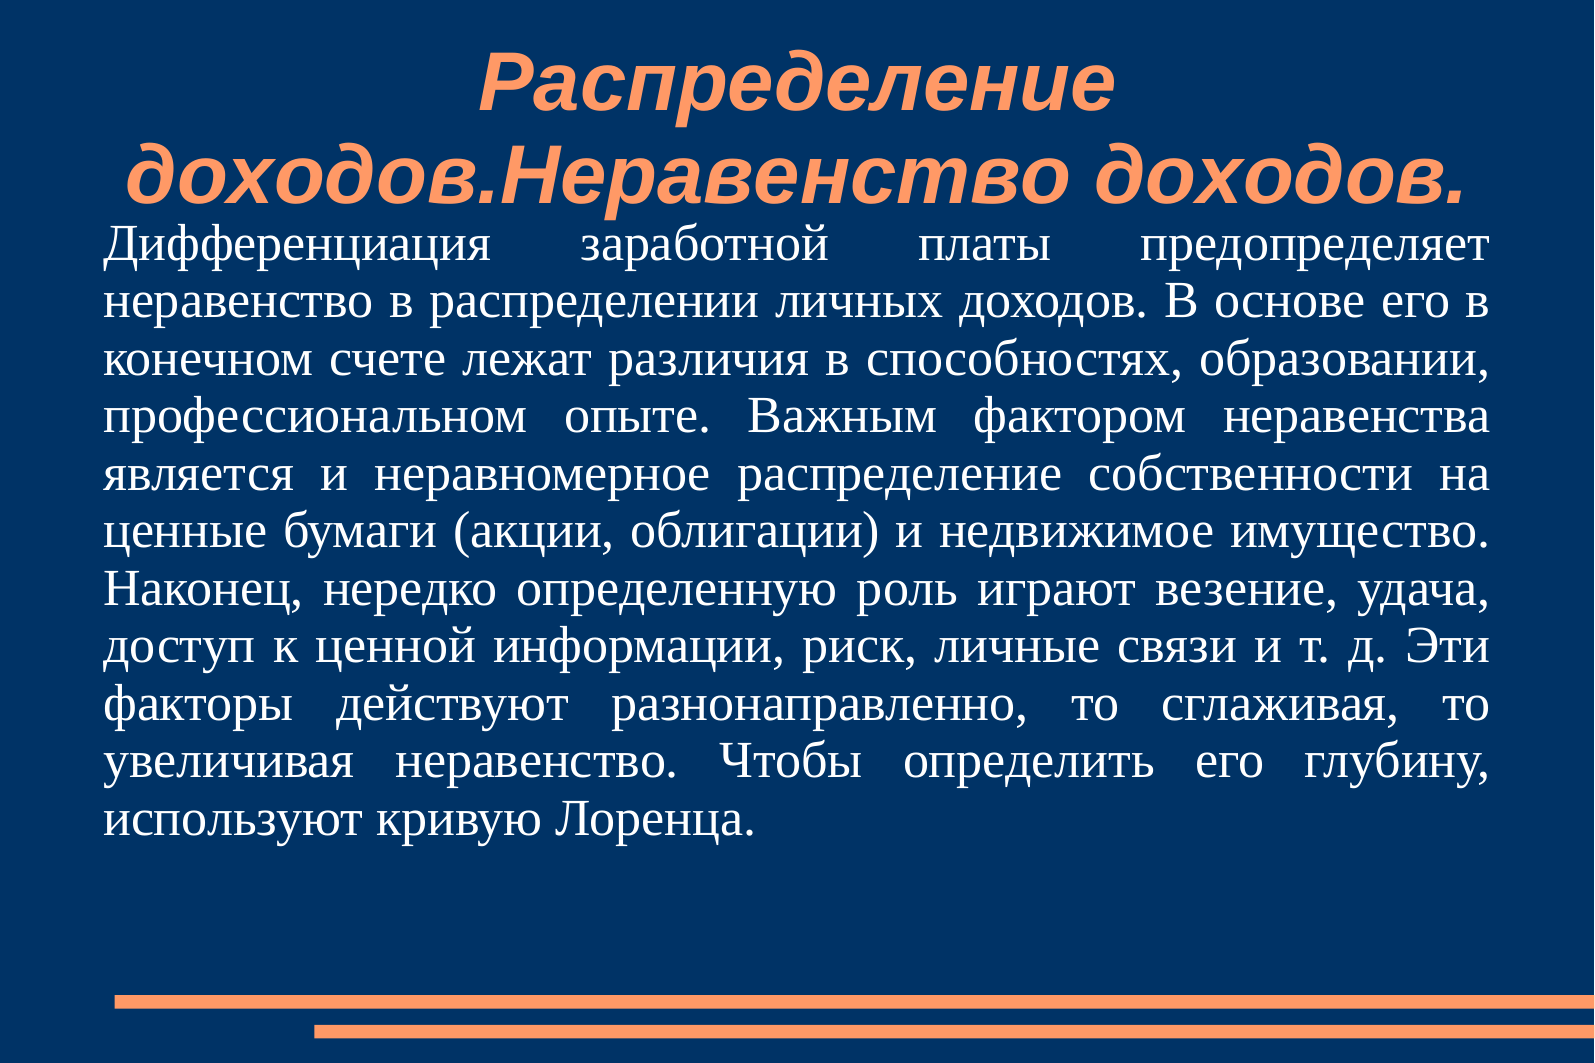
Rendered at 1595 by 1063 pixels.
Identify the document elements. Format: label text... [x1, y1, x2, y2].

title Распределение доходов.Неравенство доходов. [117, 35, 1479, 206]
text_box Дифференциация заработной платы предопределяет неравенство в распределении личных доходов. В основе его в конечном счете лежат различия в способностях, образовании, профессиональном опыте. Важным фактором неравенства является и неравномерное распределение собственности на ценные бумаги (акции, облигации) и недвижимое имущество. Наконец, нередко определенную роль играют везение, удача, доступ к ценной информации, риск, личные связи и т. д. Эти факторы действуют разнонаправленно, то сглаживая, то увеличивая неравенство. Чтобы определить его глубину, используют кривую Лоренца. [88, 206, 1506, 945]
